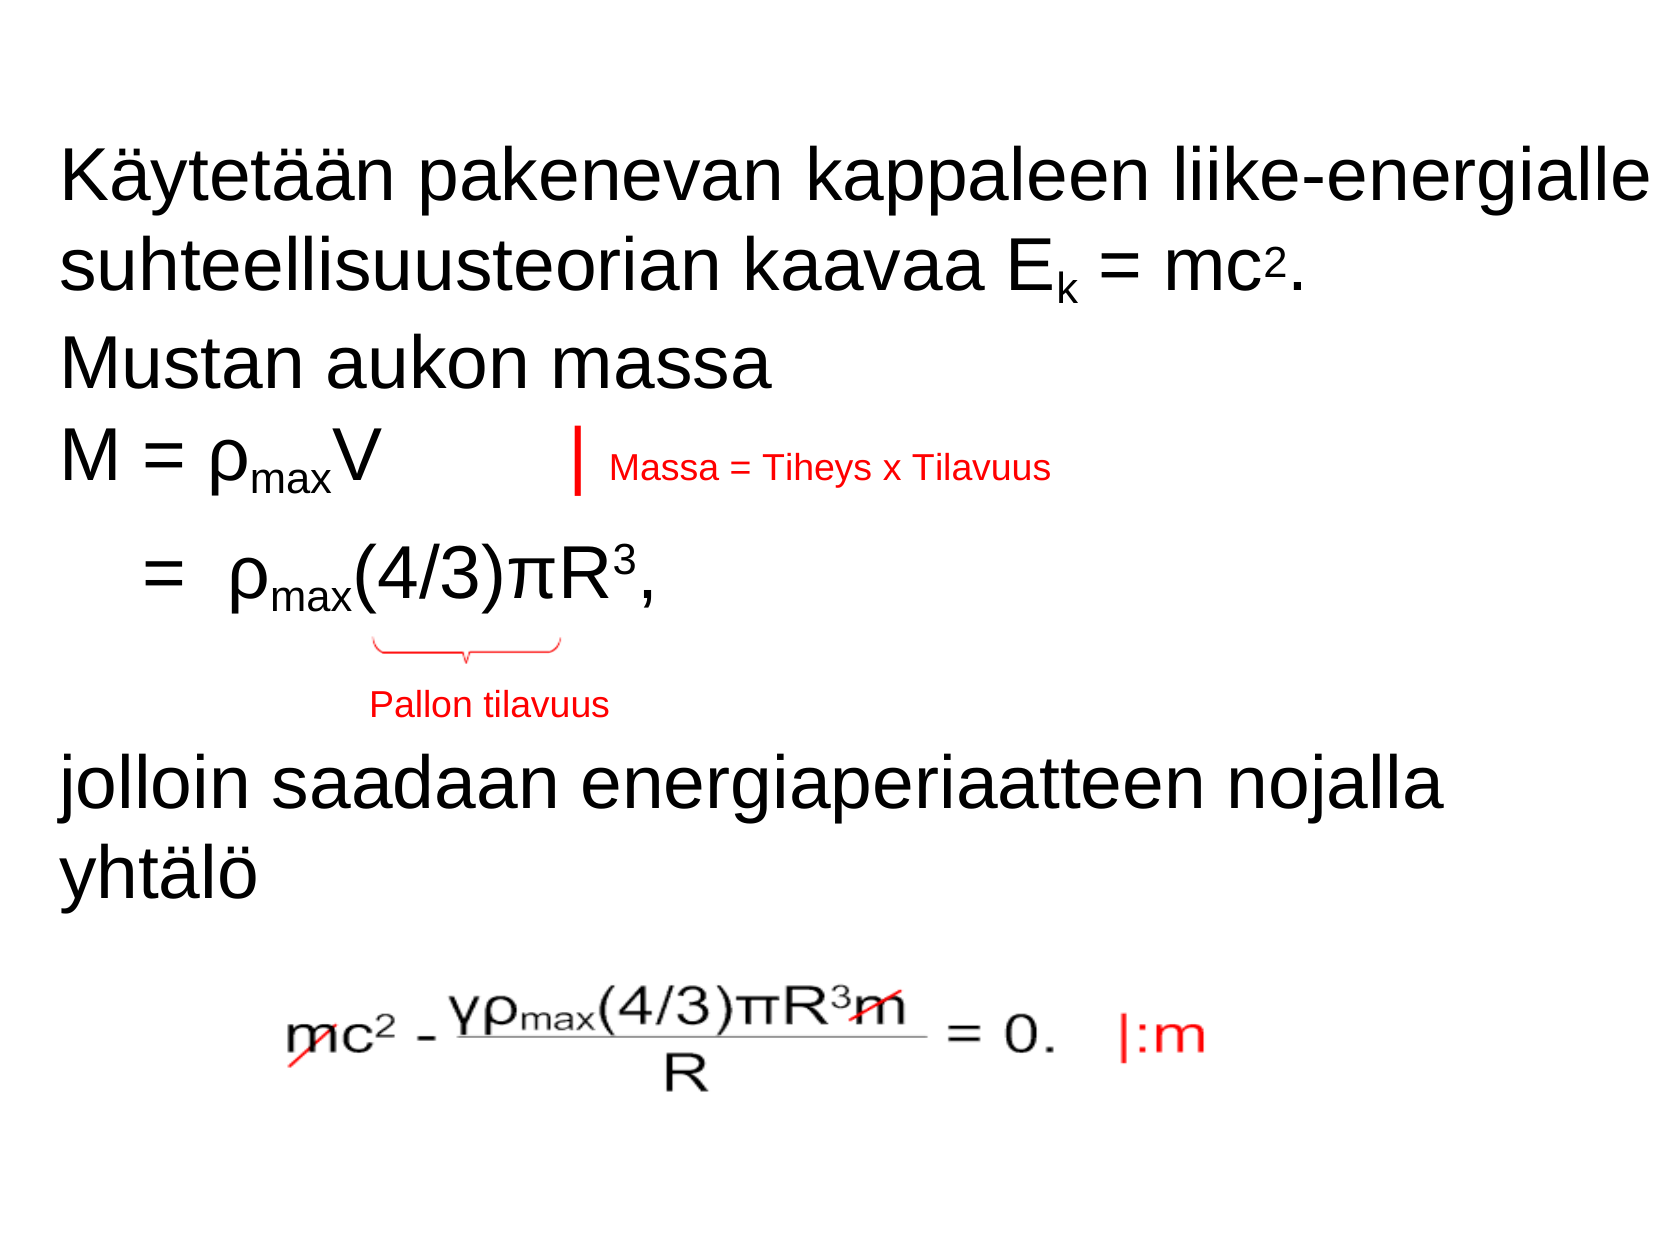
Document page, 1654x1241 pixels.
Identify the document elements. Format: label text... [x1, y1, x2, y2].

text_box Pallon tilavuus [354, 672, 625, 733]
picture [342, 618, 591, 674]
text_box Käytetään pakenevan kappaleen liike-energialle suhteellisuusteorian kaavaa Ek = mc2. Mustan aukon massa M = ρmaxV | Massa = Tiheys x Tilavuus = ρmax(4/3)πR3, jolloin saadaan energiaperiaatteen nojalla yhtälö [44, 117, 1654, 919]
picture [228, 944, 1264, 1115]
